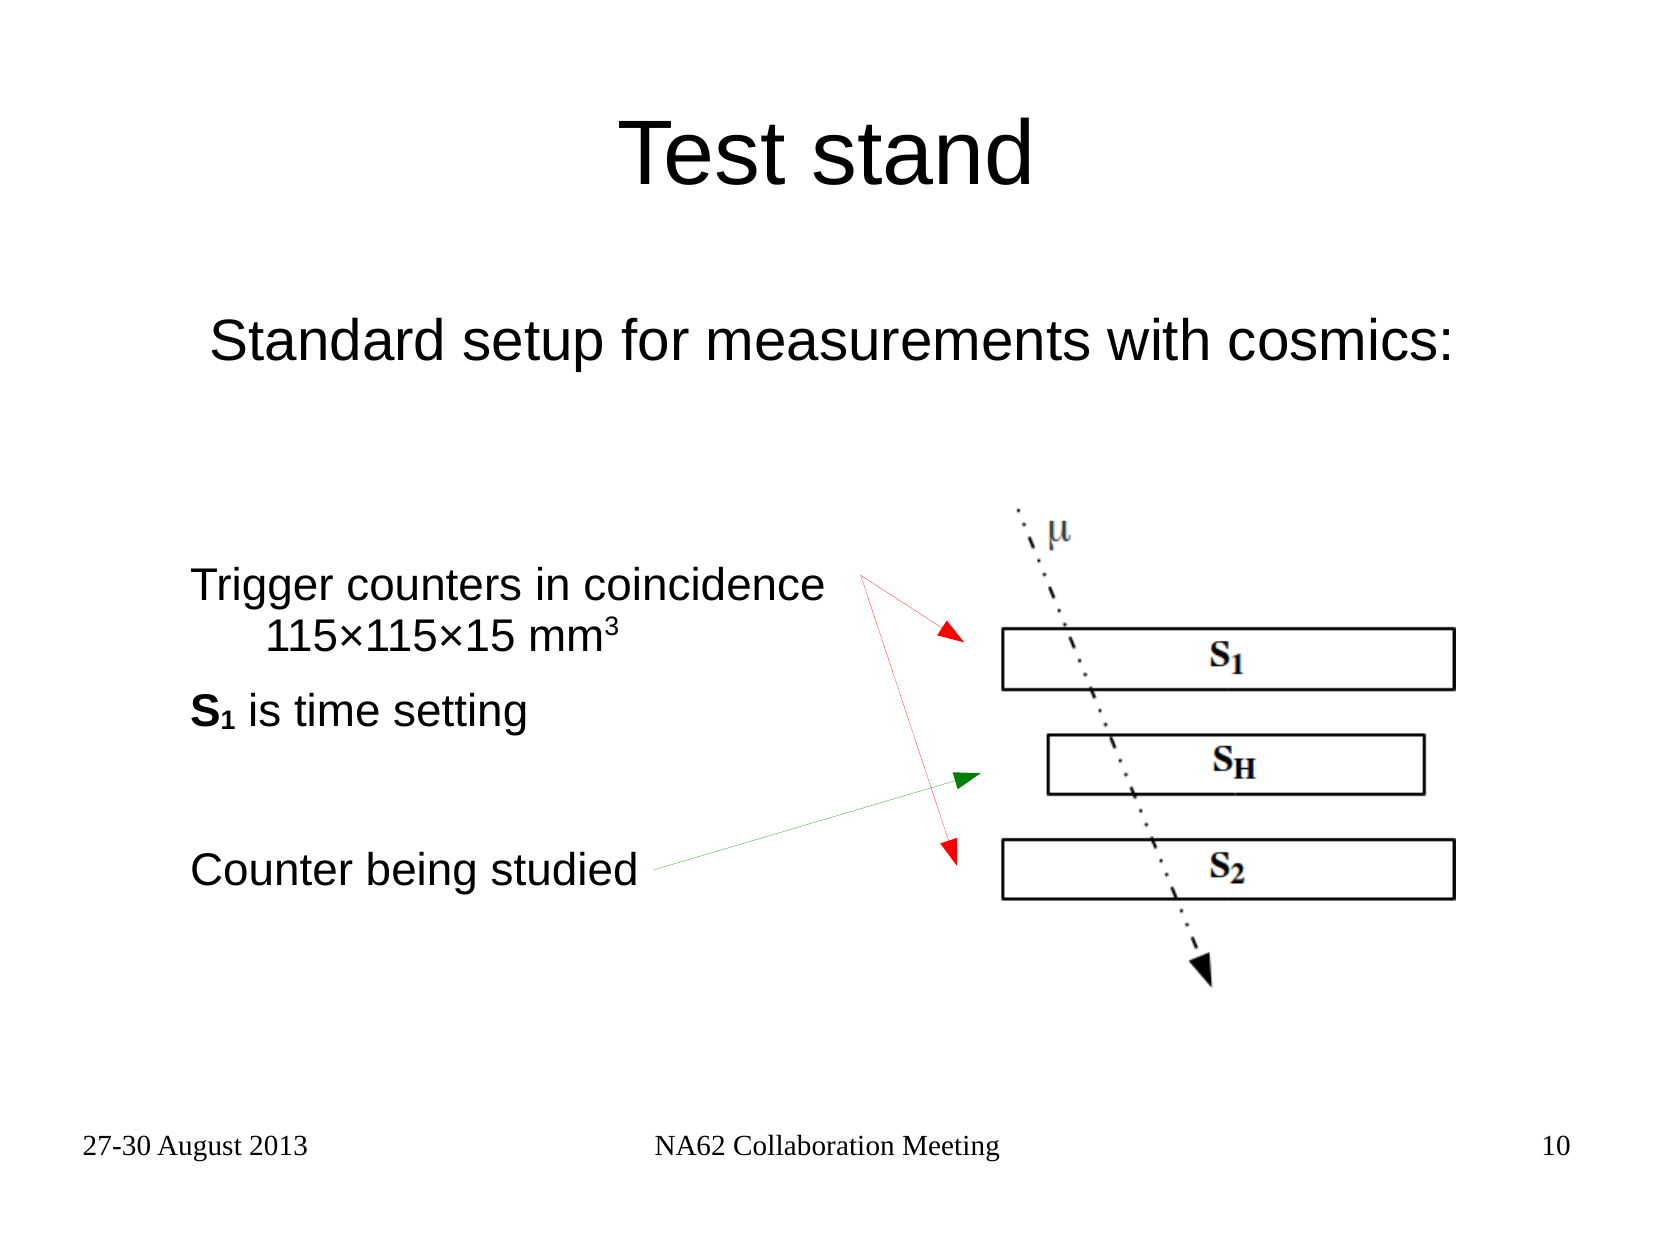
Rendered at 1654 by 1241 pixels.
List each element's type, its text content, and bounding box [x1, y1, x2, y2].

text_box Trigger counters in coincidence 115×115×15 mm3 S1 is time setting [175, 551, 839, 777]
text_box Counter being studied [175, 836, 653, 903]
picture [1000, 493, 1456, 991]
text_box Standard setup for measurements with cosmics: [195, 300, 1501, 391]
title Test stand [82, 49, 1571, 257]
